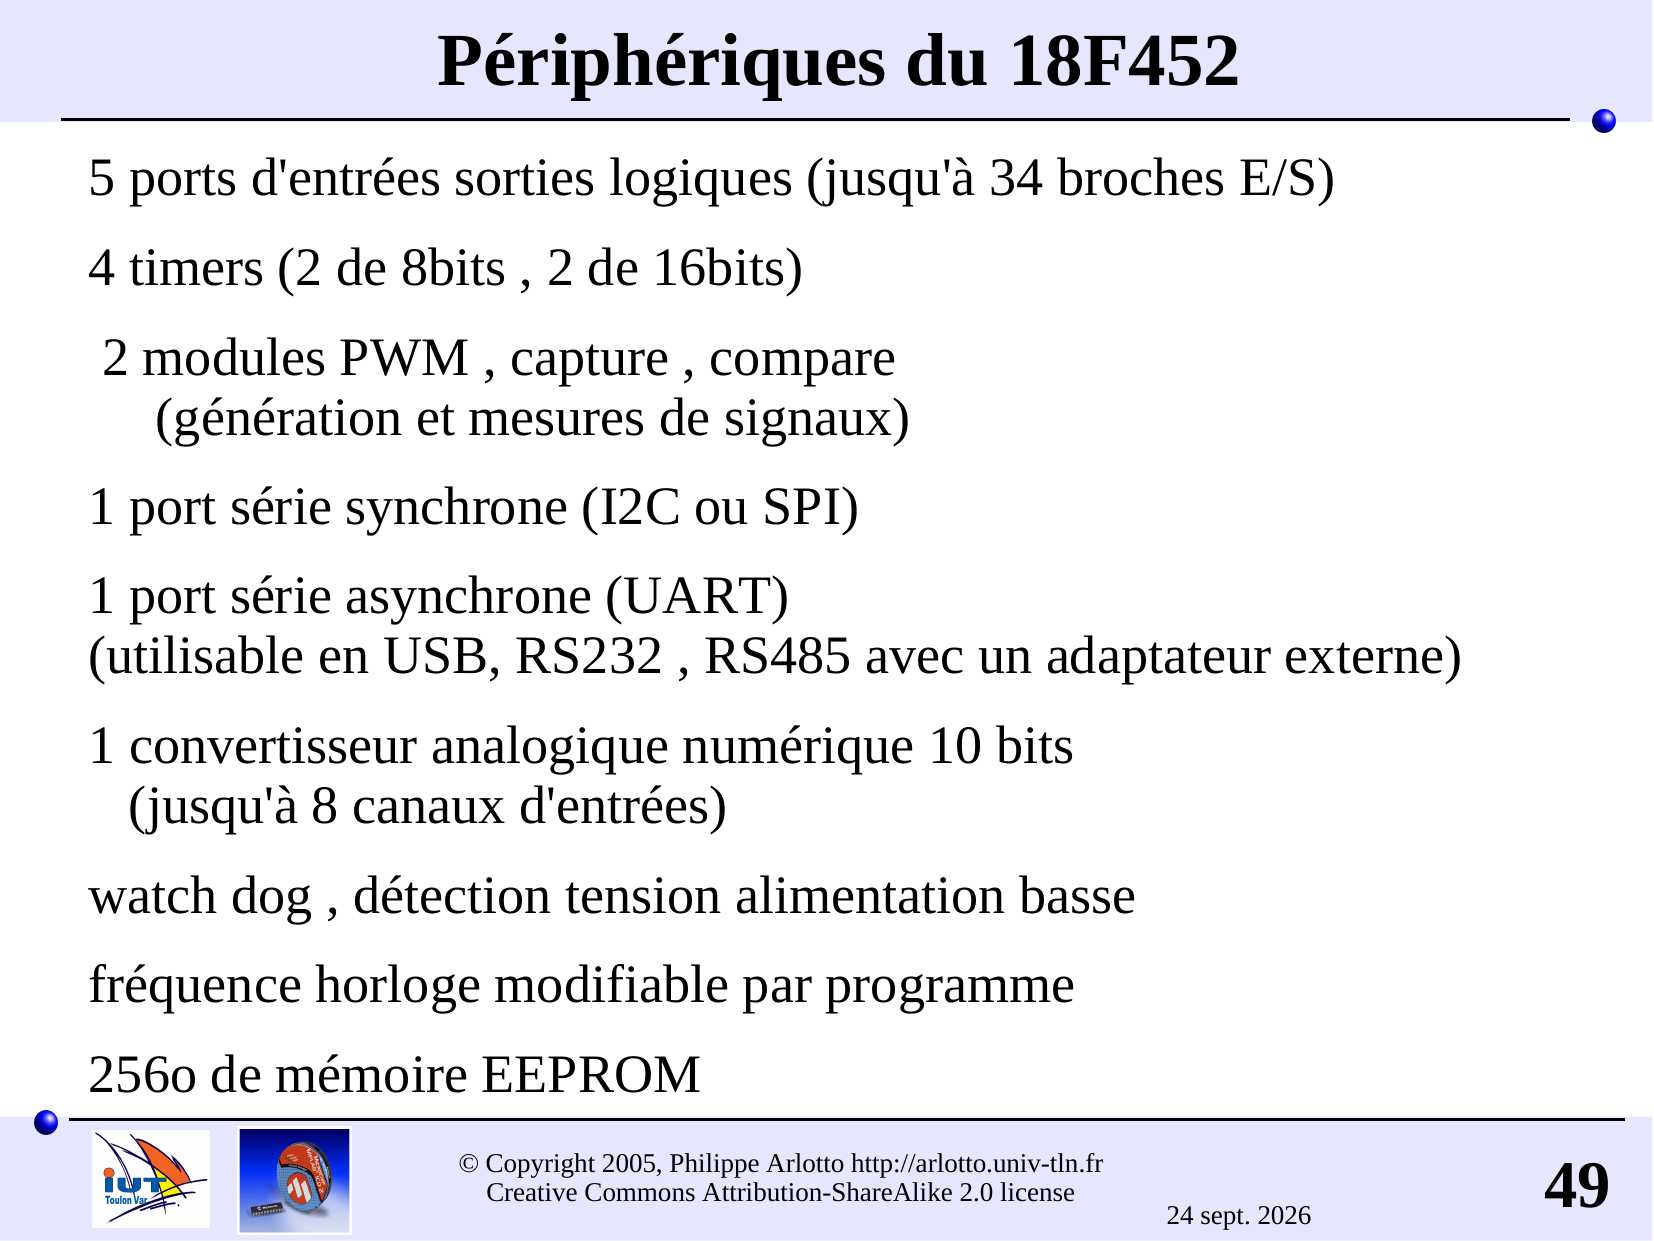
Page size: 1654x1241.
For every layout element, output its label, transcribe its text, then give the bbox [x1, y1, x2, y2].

list 5 ports d'entrées sorties logiques (jusqu'à 34 broches E/S) 4 timers (2 de 8bits , 2 de 16bits) 2 modules PWM , capture , compare (génération et mesures de signaux) 1 port série synchrone (I2C ou SPI) 1 port série asynchrone (UART) (utilisable en USB, RS232 , RS485 avec un adaptateur externe) 1 convertisseur analogique numérique 10 bits (jusqu'à 8 canaux d'entrées) watch dog , détection tension alimentation basse fréquence horloge modifiable par programme 256o de mémoire EEPROM [88, 147, 1501, 1116]
picture [237, 1126, 352, 1235]
title Périphériques du 18F452 [95, 14, 1585, 107]
